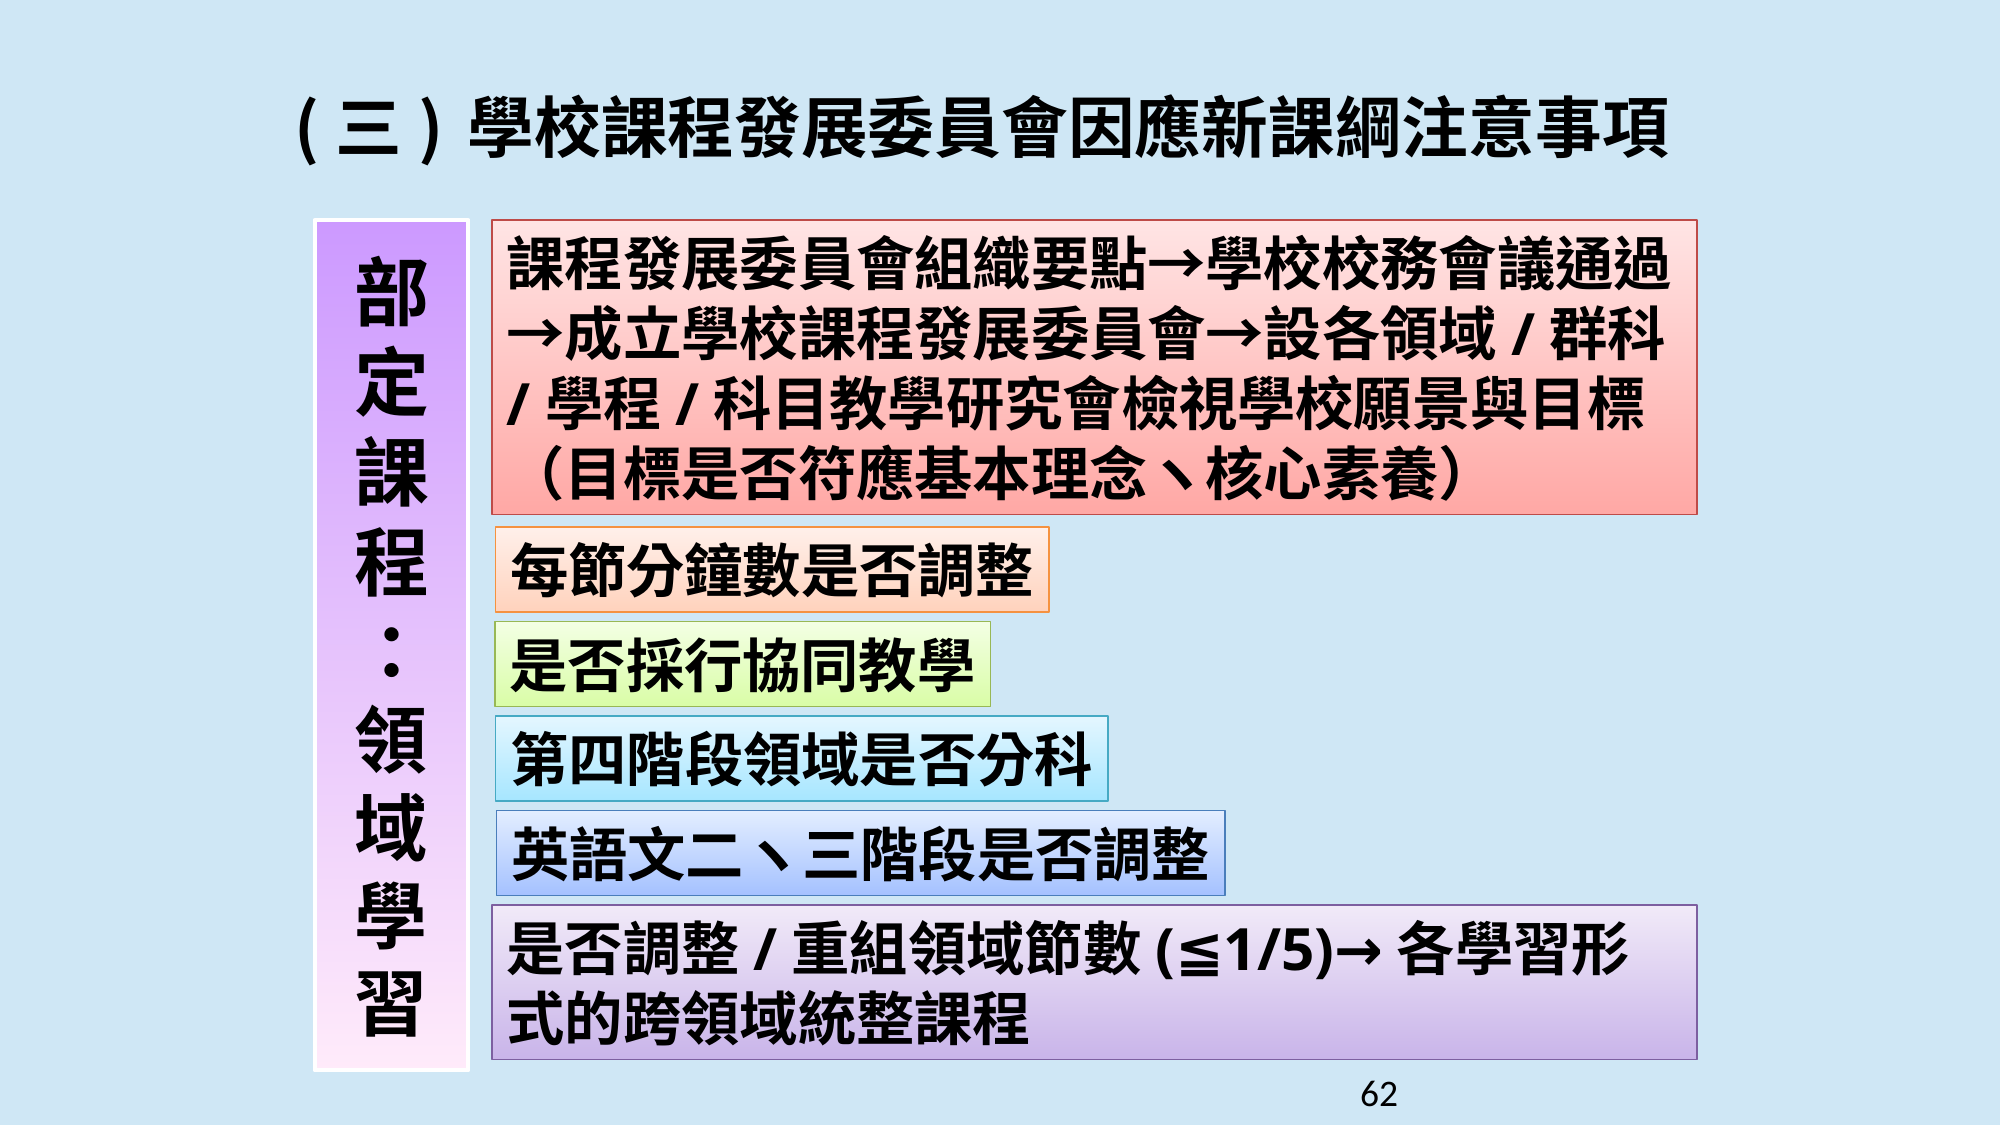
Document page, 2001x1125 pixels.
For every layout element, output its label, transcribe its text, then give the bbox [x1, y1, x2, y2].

text_box 英語文二ヽ三階段是否調整 [496, 810, 1225, 896]
text_box 課程發展委員會組織要點→學校校務會議通過→成立學校課程發展委員會→設各領域/群科/學程/科目教學研究會檢視學校願景與目標（目標是否符應基本理念ヽ核心素養） [492, 219, 1697, 515]
text_box 是否採行協同教學 [494, 621, 991, 707]
title (三)學校課程發展委員會因應新課綱注意事項 [279, 78, 1750, 206]
text_box 部定課程 ： 領域 學習 [314, 219, 469, 1071]
slide_number <編號> [1345, 1061, 1696, 1122]
text_box 第四階段領域是否分科 [495, 716, 1108, 801]
text_box 是否調整/重組領域節數(≦1/5)→各學習形式的跨領域統整課程 [492, 904, 1697, 1060]
text_box 每節分鐘數是否調整 [495, 527, 1050, 612]
